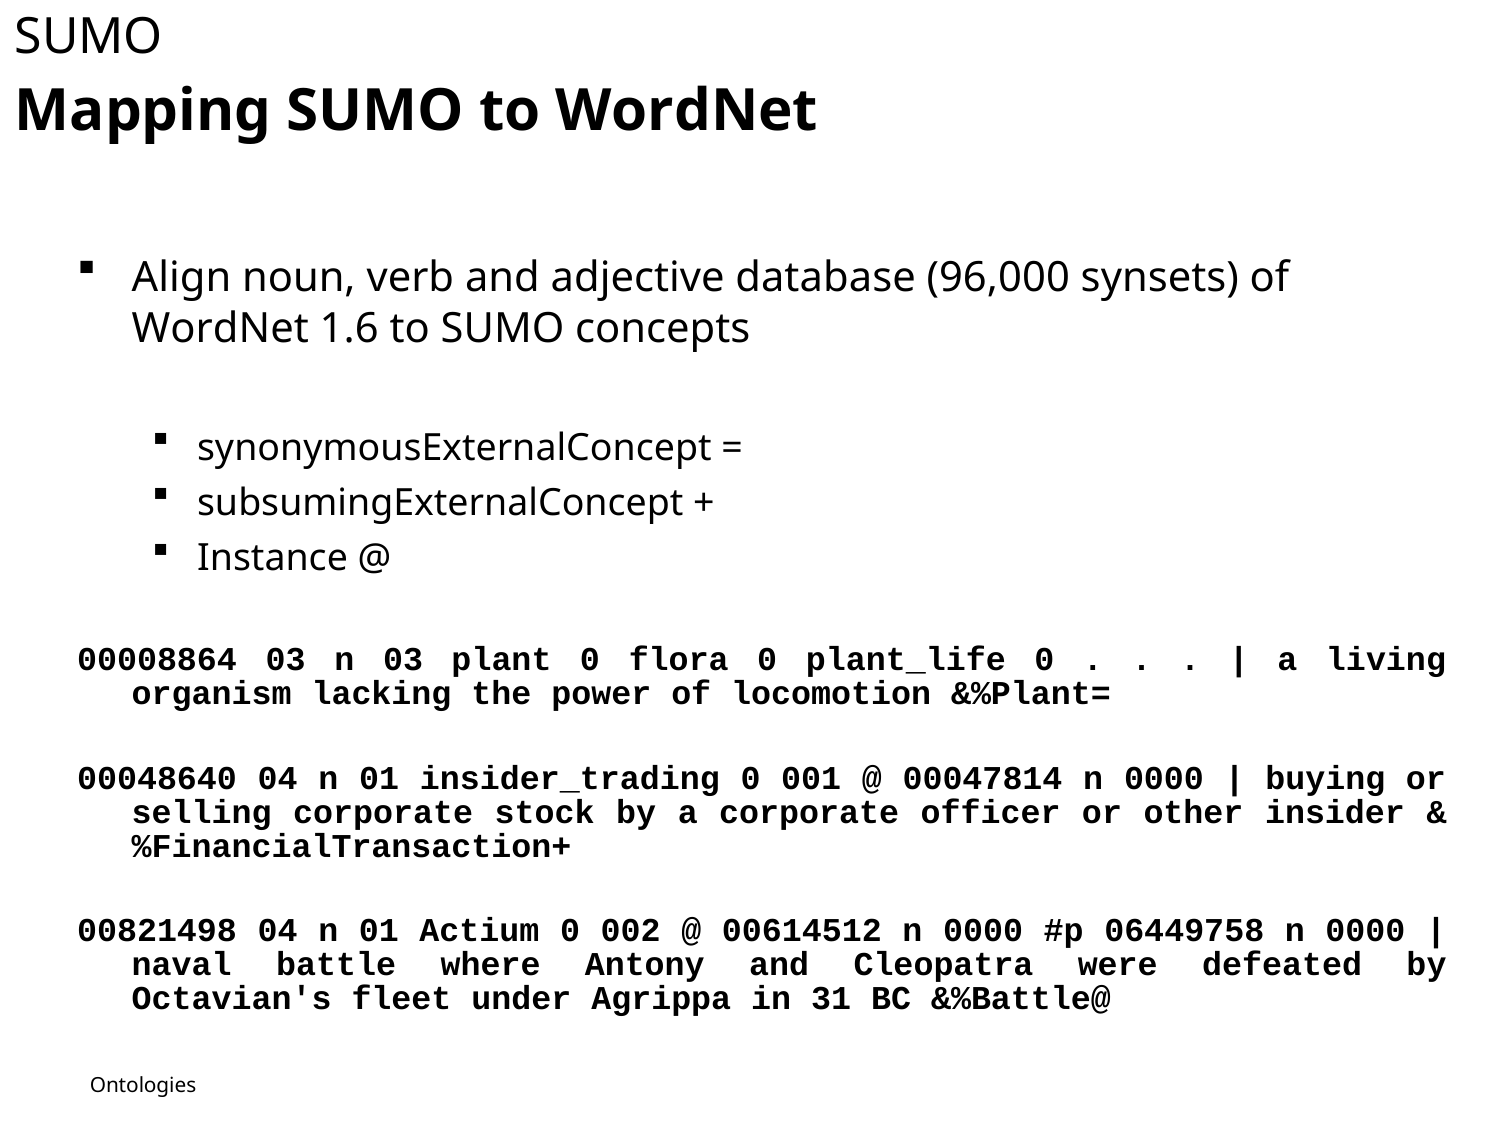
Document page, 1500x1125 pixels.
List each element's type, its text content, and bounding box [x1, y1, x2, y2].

title SUMO Mapping SUMO to WordNet [0, 0, 1276, 147]
list Align noun, verb and adjective database (96,000 synsets) of WordNet 1.6 to SUMO concepts synonymousExternalConcept = subsumingExternalConcept + Instance @ 00008864 03 n 03 plant 0 flora 0 plant_life 0 . . . | a living organism lacking the power of locomotion &%Plant= 00048640 04 n 01 insider_trading 0 001 @ 00047814 n 0000 | buying or selling corporate stock by a corporate officer or other insider &%FinancialTransaction+ 00821498 04 n 01 Actium 0 002 @ 00614512 n 0000 #p 06449758 n 0000 | naval battle where Antony and Cleopatra were defeated by Octavian's fleet under Agrippa in 31 BC &%Battle@ [62, 174, 1463, 1036]
